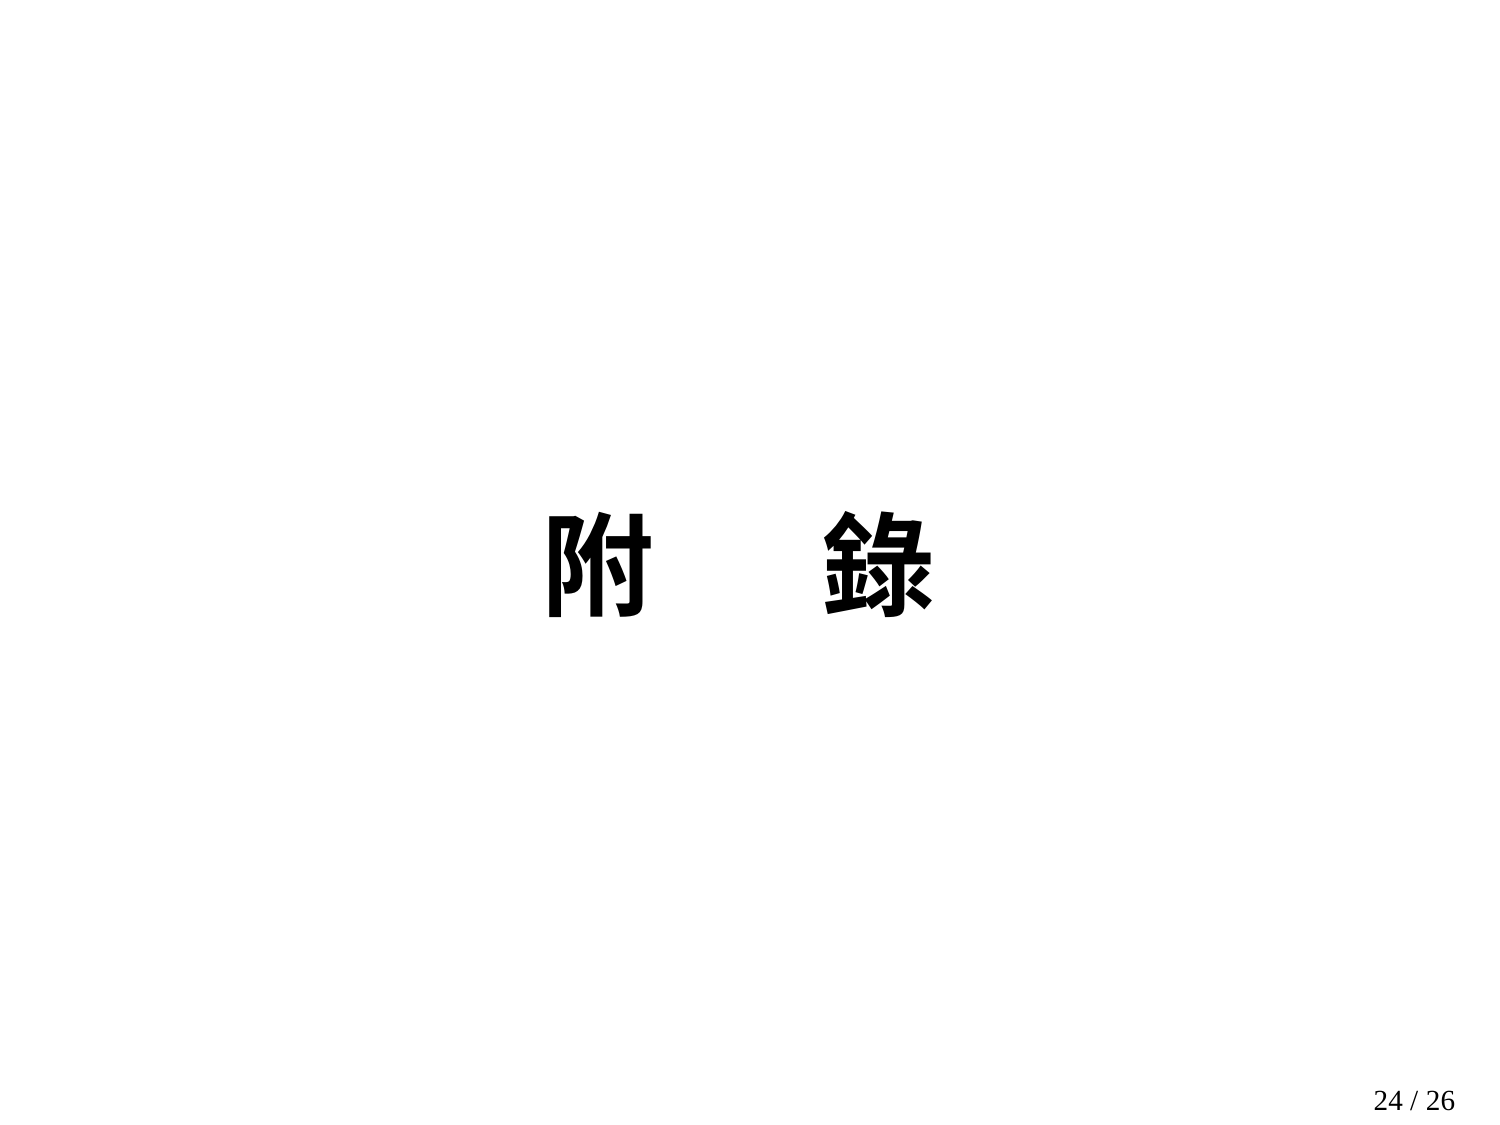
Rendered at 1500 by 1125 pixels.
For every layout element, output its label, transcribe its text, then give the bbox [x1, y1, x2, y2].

text_box 附 錄 [383, 465, 1094, 660]
